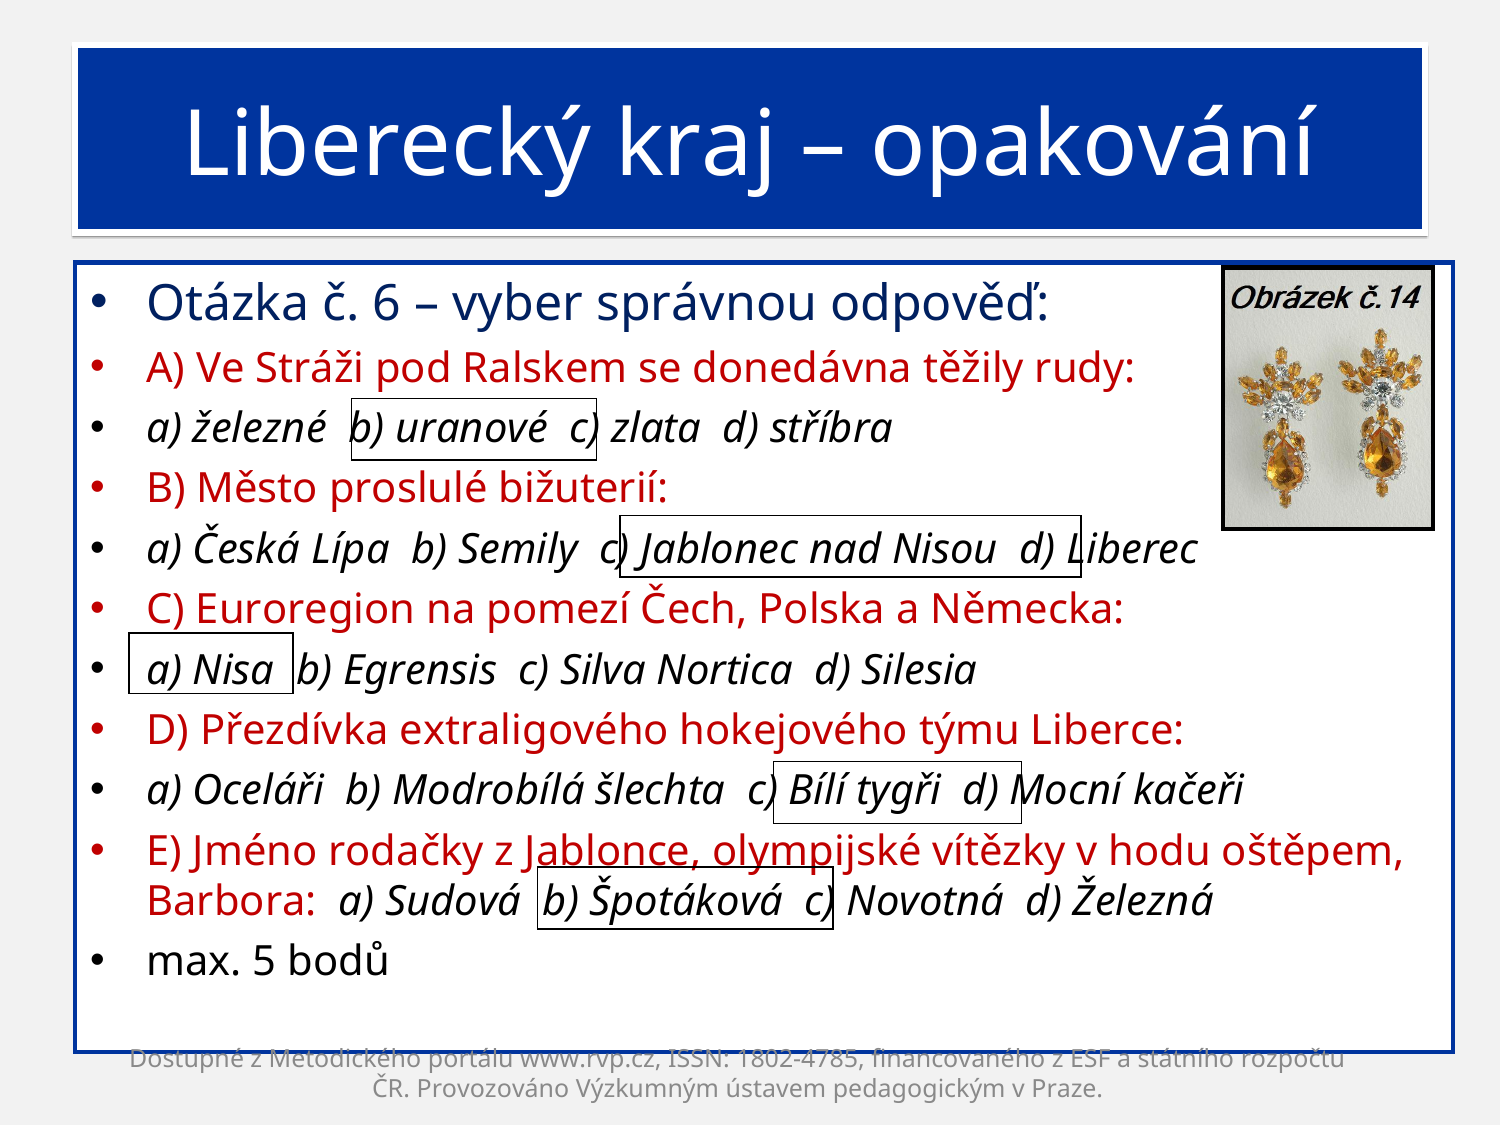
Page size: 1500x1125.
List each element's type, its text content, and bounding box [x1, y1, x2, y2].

text_box Dostupné z Metodického portálu www.rvp.cz, ISSN: 1802-4785, financovaného z ESF a státního rozpočtu ČR. Provozováno Výzkumným ústavem pedagogickým v Praze. [105, 1042, 1372, 1103]
list Otázka č. 6 – vyber správnou odpověď: A) Ve Stráži pod Ralskem se donedávna těžily rudy: a) železné b) uranové c) zlata d) stříbra B) Město proslulé bižuterií: a) Česká Lípa b) Semily c) Jablonec nad Nisou d) Liberec C) Euroregion na pomezí Čech, Polska a Německa: a) Nisa b) Egrensis c) Silva Nortica d) Silesia D) Přezdívka extraligového hokejového týmu Liberce: a) Oceláři b) Modrobílá šlechta c) Bílí tygři d) Mocní kačeři E) Jméno rodačky z Jablonce, olympijské vítězky v hodu oštěpem, Barbora: a) Sudová b) Špotáková c) Novotná d) Železná max. 5 bodů [75, 262, 1454, 1053]
picture [1225, 269, 1431, 528]
title Liberecký kraj – opakování [75, 45, 1426, 233]
